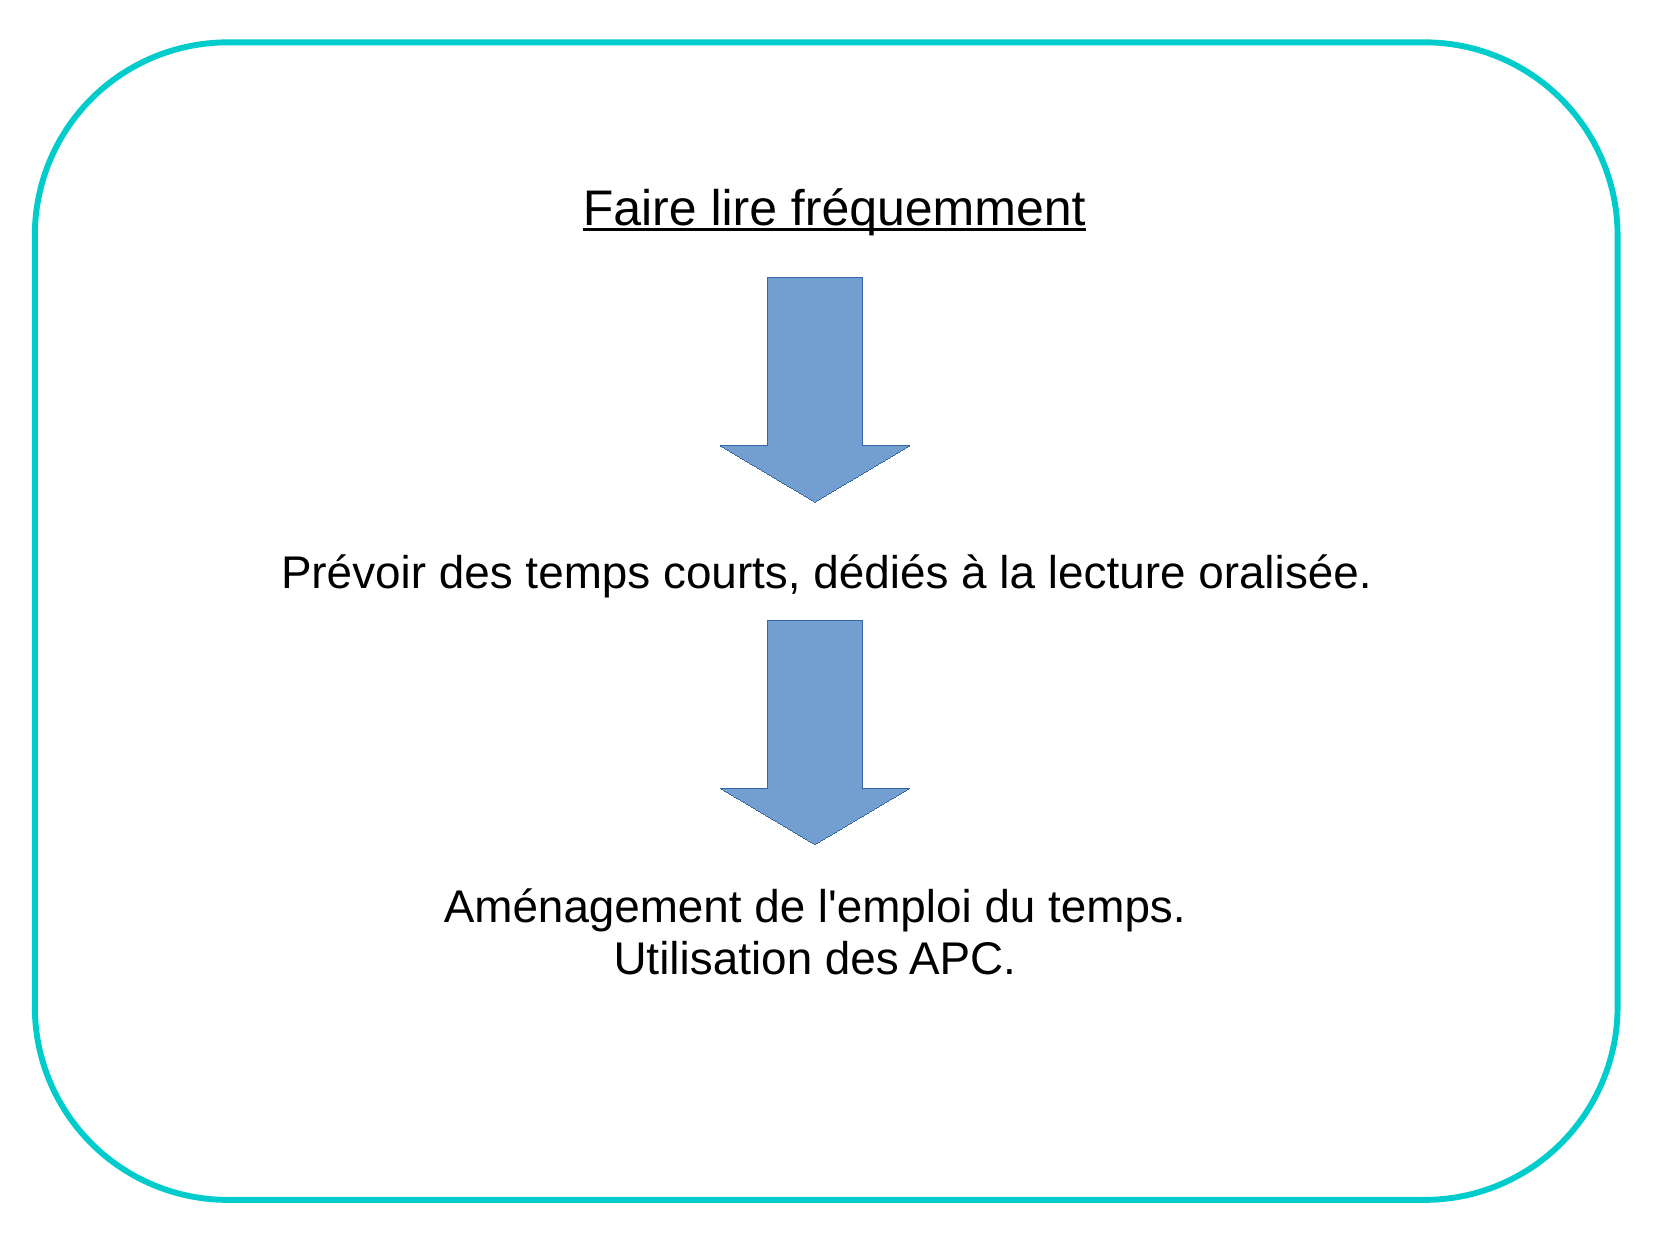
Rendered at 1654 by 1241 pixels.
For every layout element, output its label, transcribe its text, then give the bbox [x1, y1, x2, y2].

text_box [720, 620, 910, 845]
text_box Aménagement de l'emploi du temps. Utilisation des APC. [330, 874, 1300, 992]
text_box Faire lire fréquemment [82, 126, 1586, 355]
text_box [720, 277, 910, 503]
text_box Prévoir des temps courts, dédiés à la lecture oralisée. [47, 539, 1607, 657]
